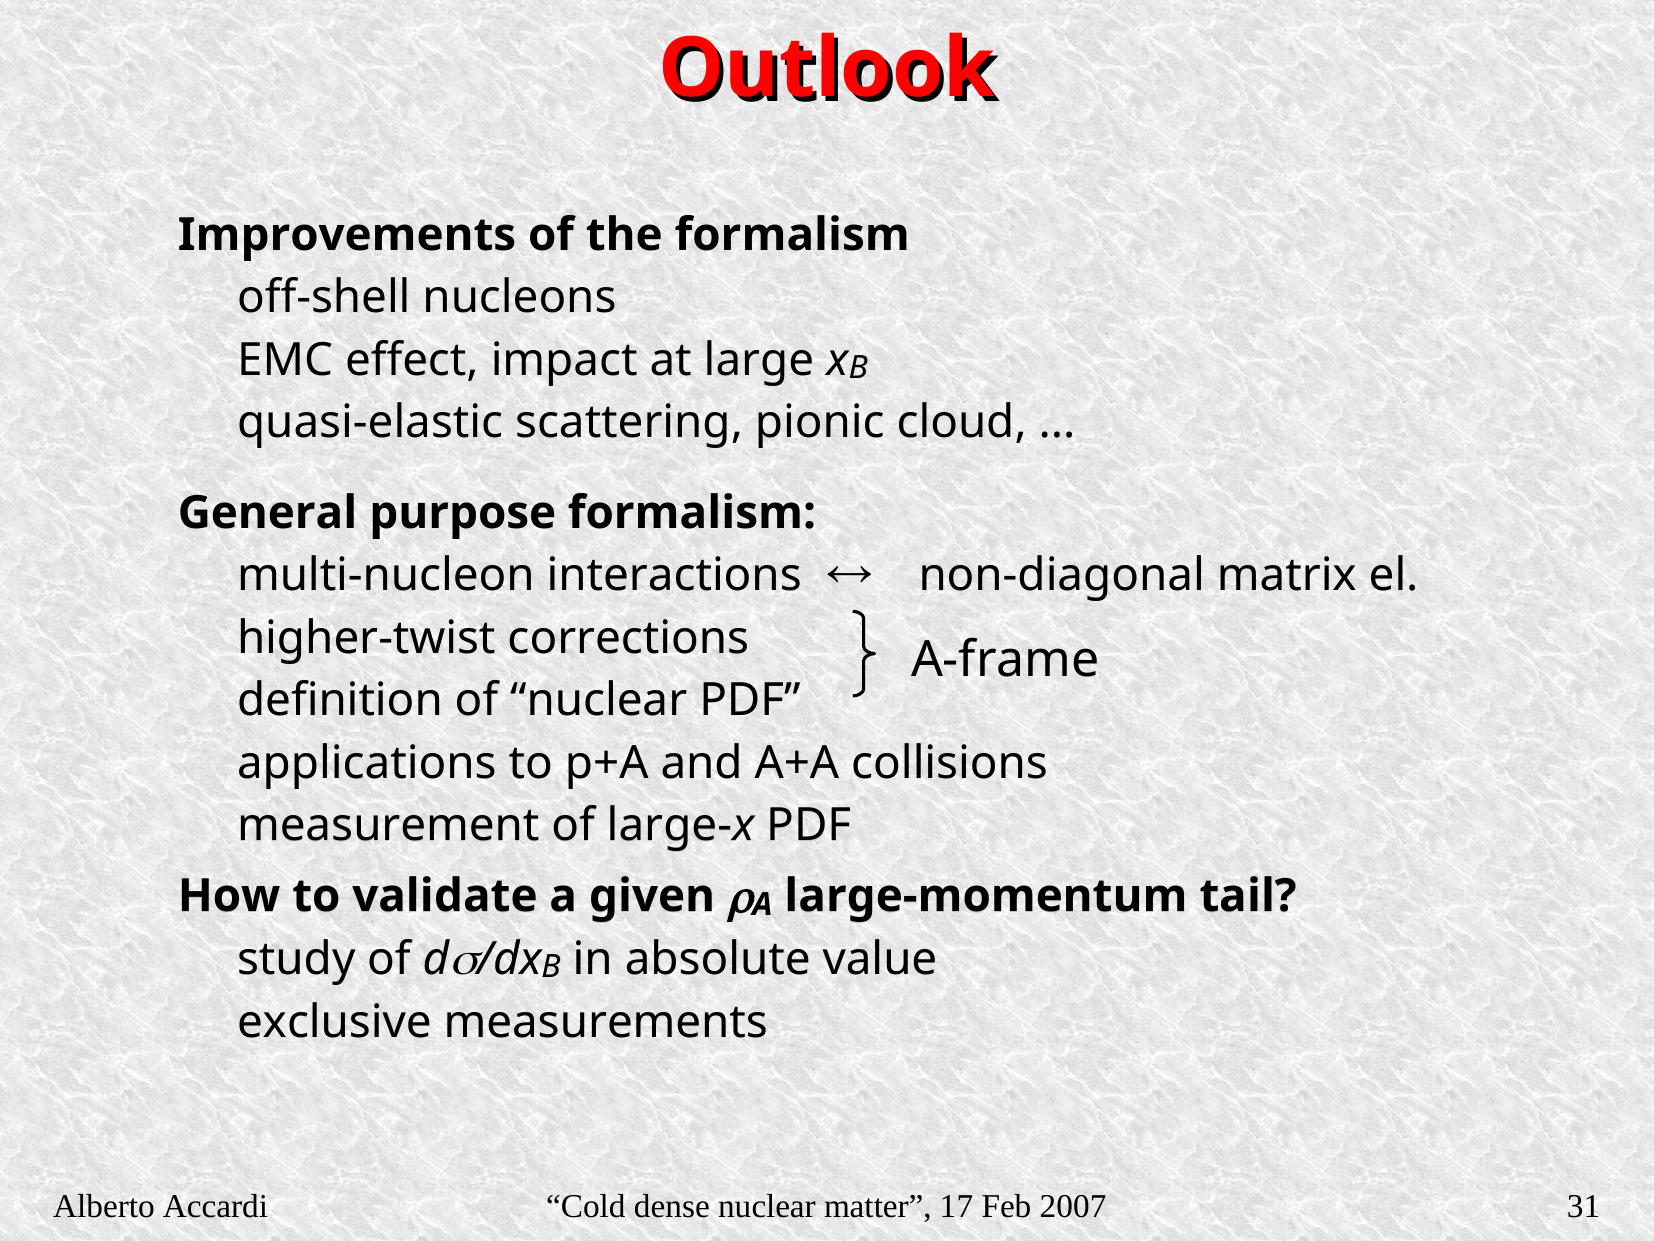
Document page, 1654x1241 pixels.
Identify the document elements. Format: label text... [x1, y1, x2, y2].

text_box Improvements of the formalism off-shell nucleons EMC effect, impact at large xB quasi-elastic scattering, pionic cloud, ... [163, 193, 1621, 442]
text_box Outlook [6, 0, 1648, 155]
text_box How to validate a given rA large-momentum tail? study of ds/dxB in absolute value exclusive measurements [163, 855, 1621, 1061]
text_box General purpose formalism: multi-nucleon interactions  non-diagonal matrix el. higher-twist corrections definition of “nuclear PDF” applications to p+A and A+A collisions measurement of large-x PDF [163, 471, 1621, 824]
picture [0, 0, 1654, 1241]
